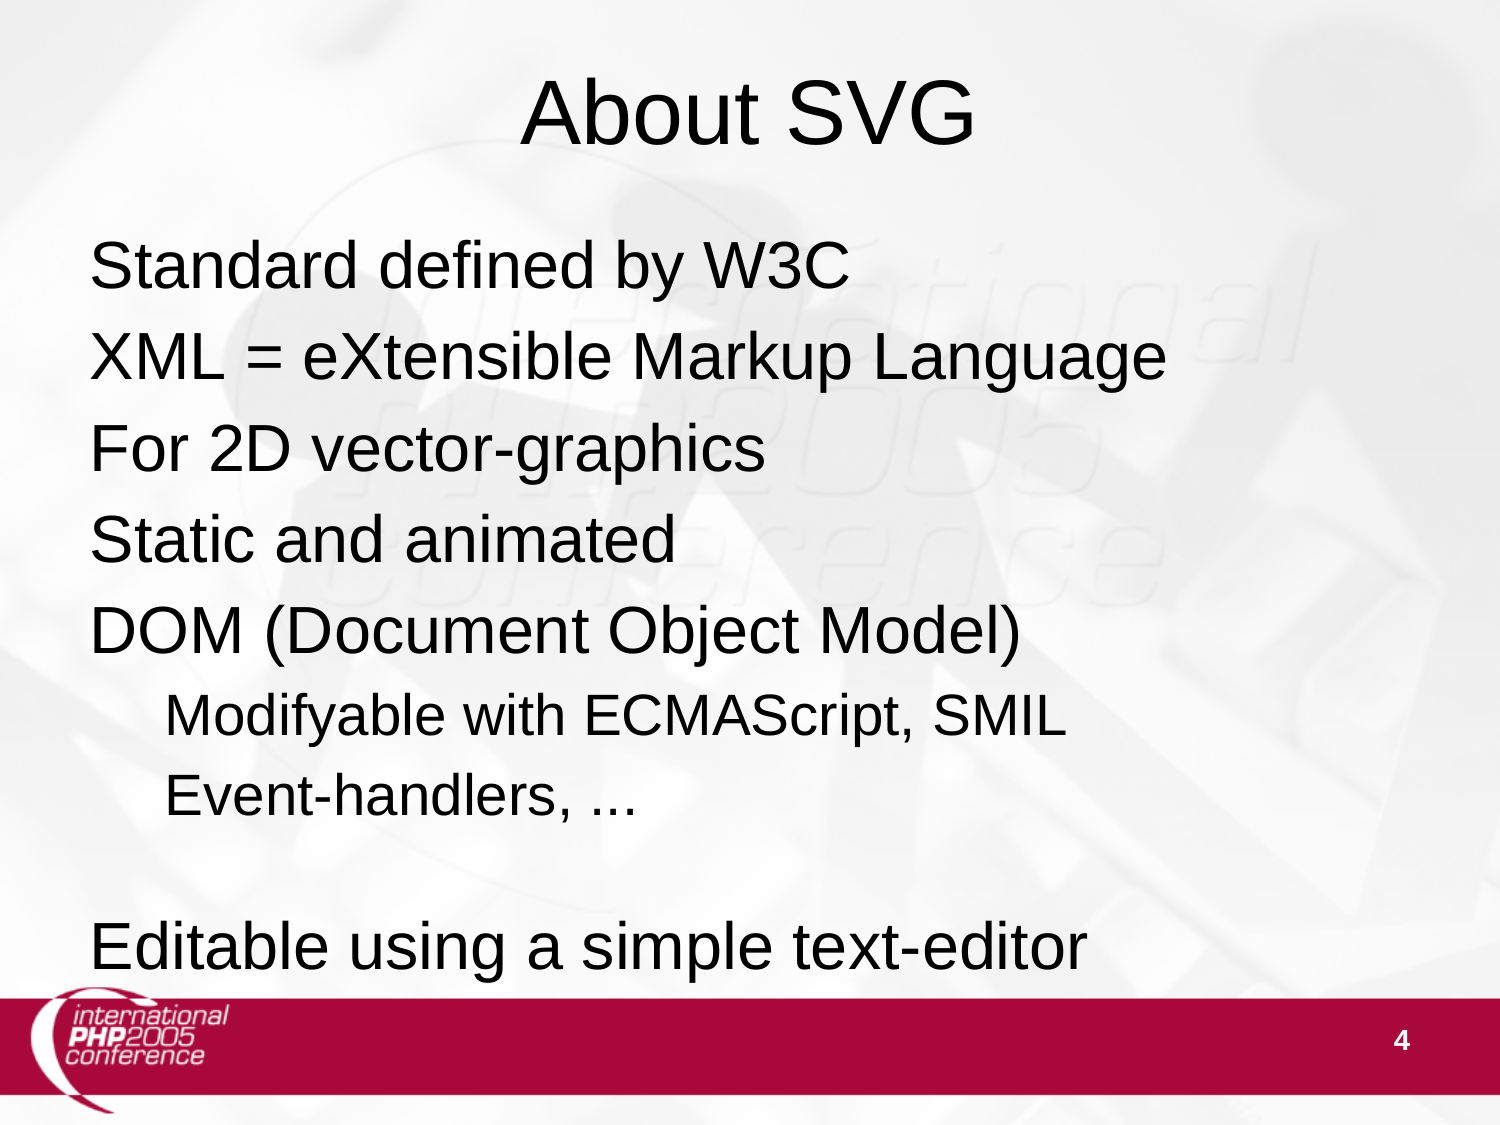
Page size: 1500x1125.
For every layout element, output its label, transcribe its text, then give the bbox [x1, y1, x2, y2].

picture [0, 0, 1500, 1125]
list Standard defined by W3C XML = eXtensible Markup Language For 2D vector-graphics Static and animated DOM (Document Object Model) Modifyable with ECMAScript, SMIL Event-handlers, ... Editable using a simple text-editor [75, 220, 1426, 991]
title About SVG [75, 18, 1426, 207]
